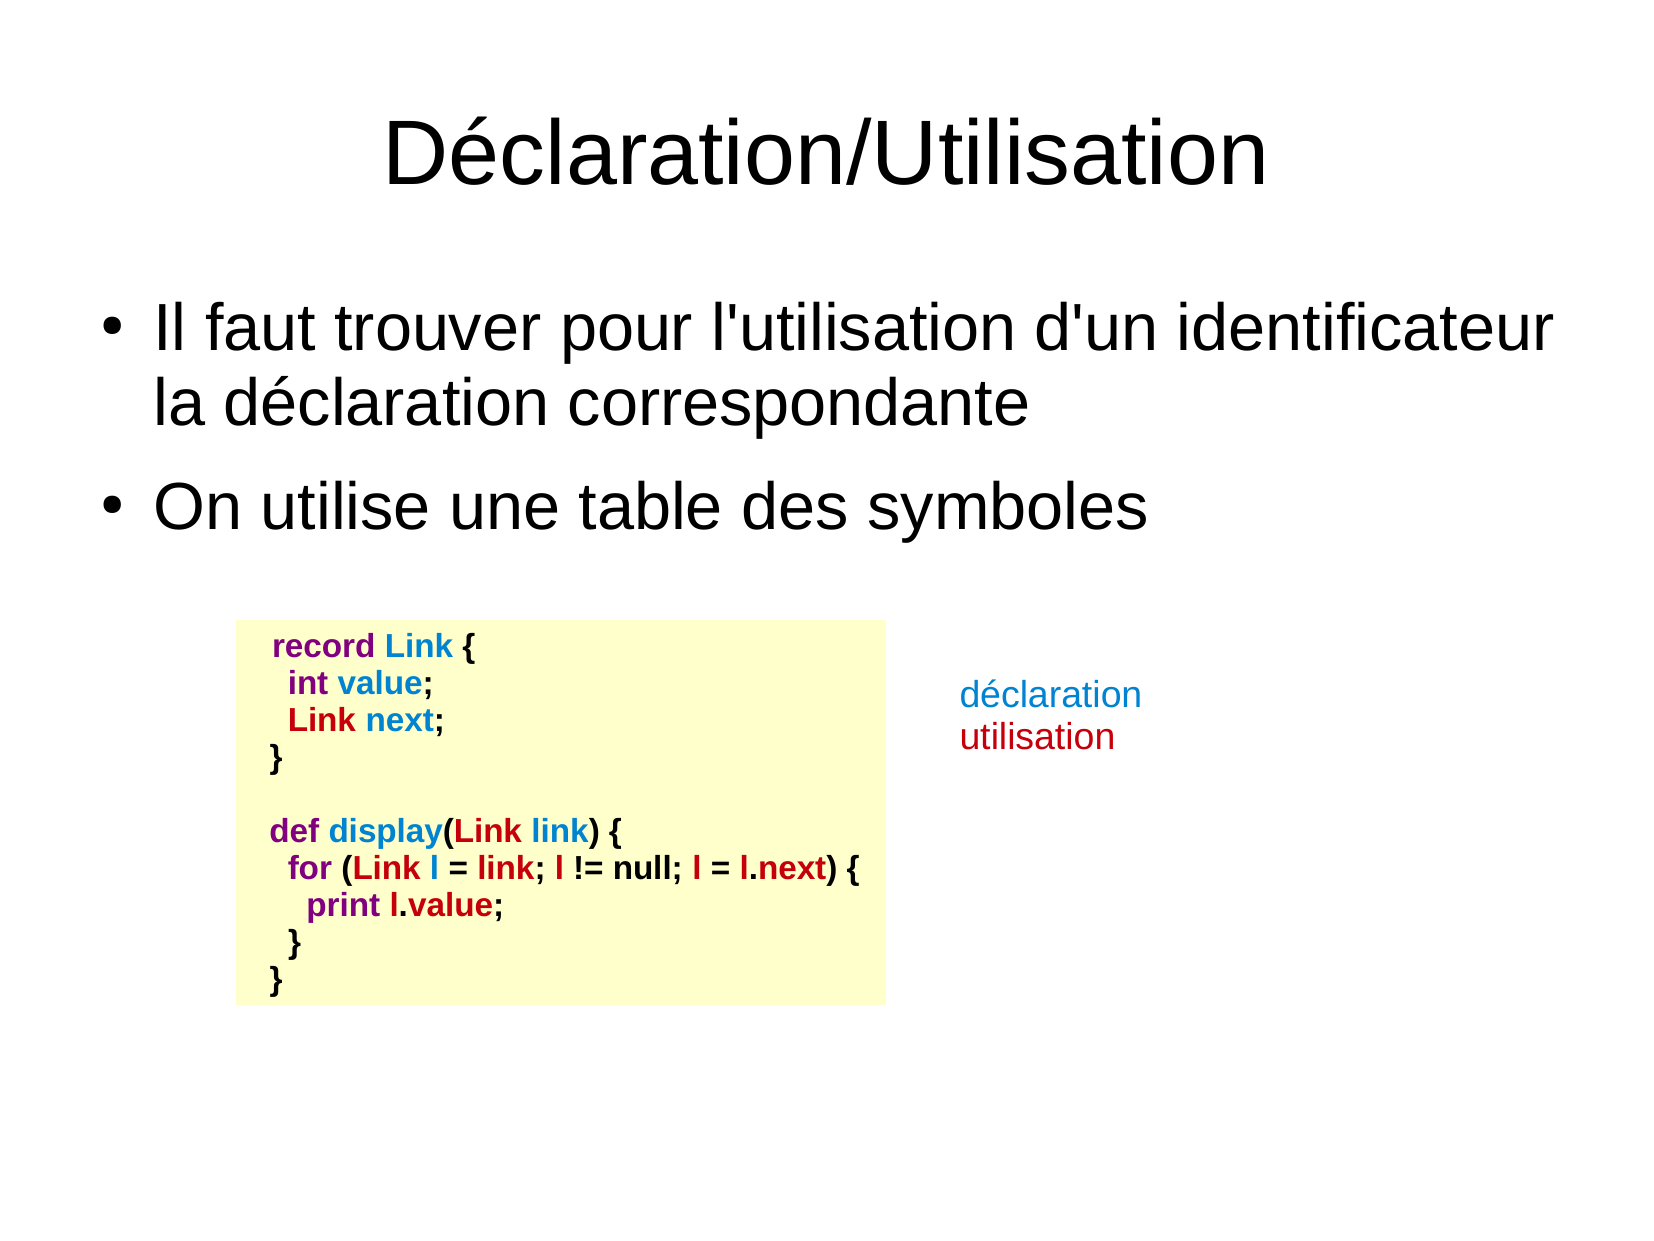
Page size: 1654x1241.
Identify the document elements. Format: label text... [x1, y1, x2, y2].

text_box déclaration utilisation [944, 665, 1158, 765]
list Il faut trouver pour l'utilisation d'un identificateur la déclaration correspondante On utilise une table des symboles [82, 290, 1571, 545]
text_box record Link { int value; Link next; } def display(Link link) { for (Link l = link; l != null; l = l.next) { print l.value; } } [236, 620, 886, 1006]
title Déclaration/Utilisation [82, 56, 1571, 250]
